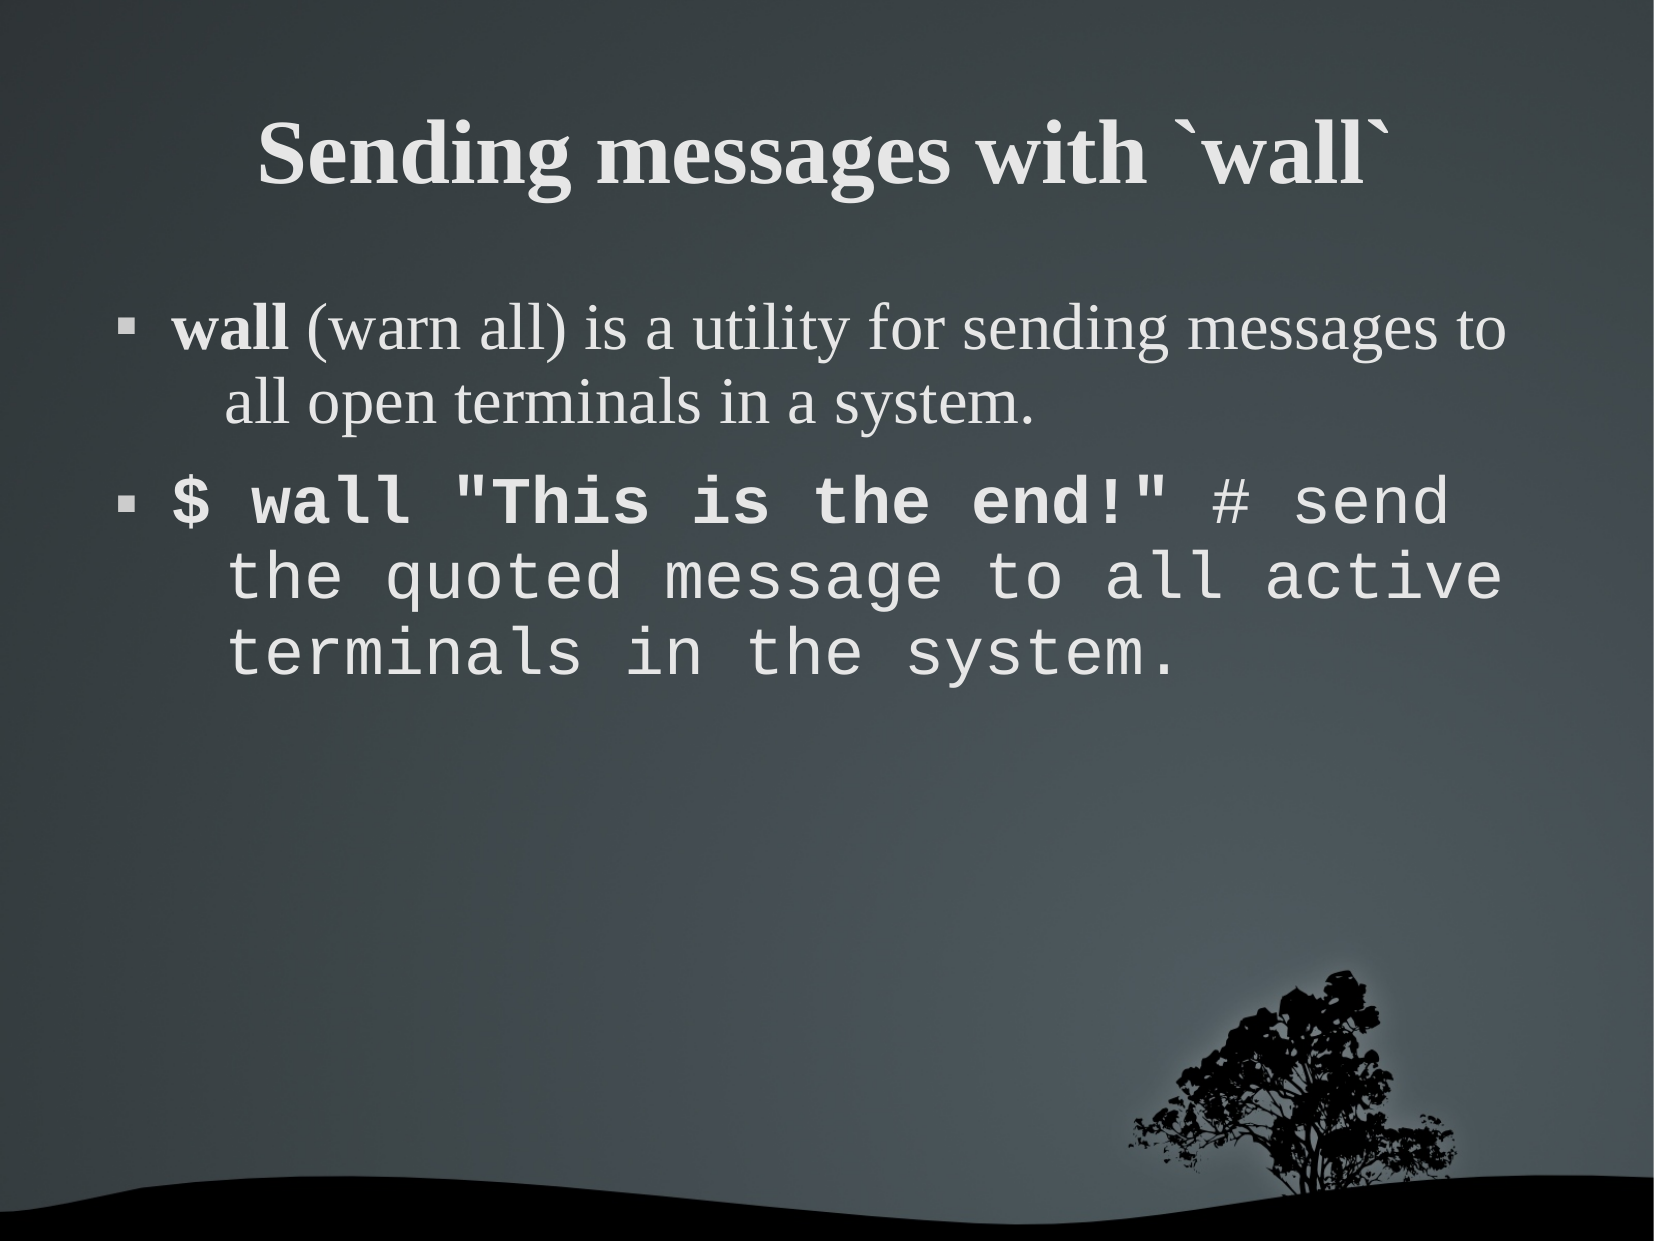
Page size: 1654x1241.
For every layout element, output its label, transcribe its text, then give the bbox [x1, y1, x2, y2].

list wall (warn all) is a utility for sending messages to all open terminals in a system. $ wall "This is the end!" # send the quoted message to all active terminals in the system. [82, 290, 1571, 1109]
picture [0, 0, 1654, 1241]
title Sending messages with `wall` [82, 49, 1571, 257]
